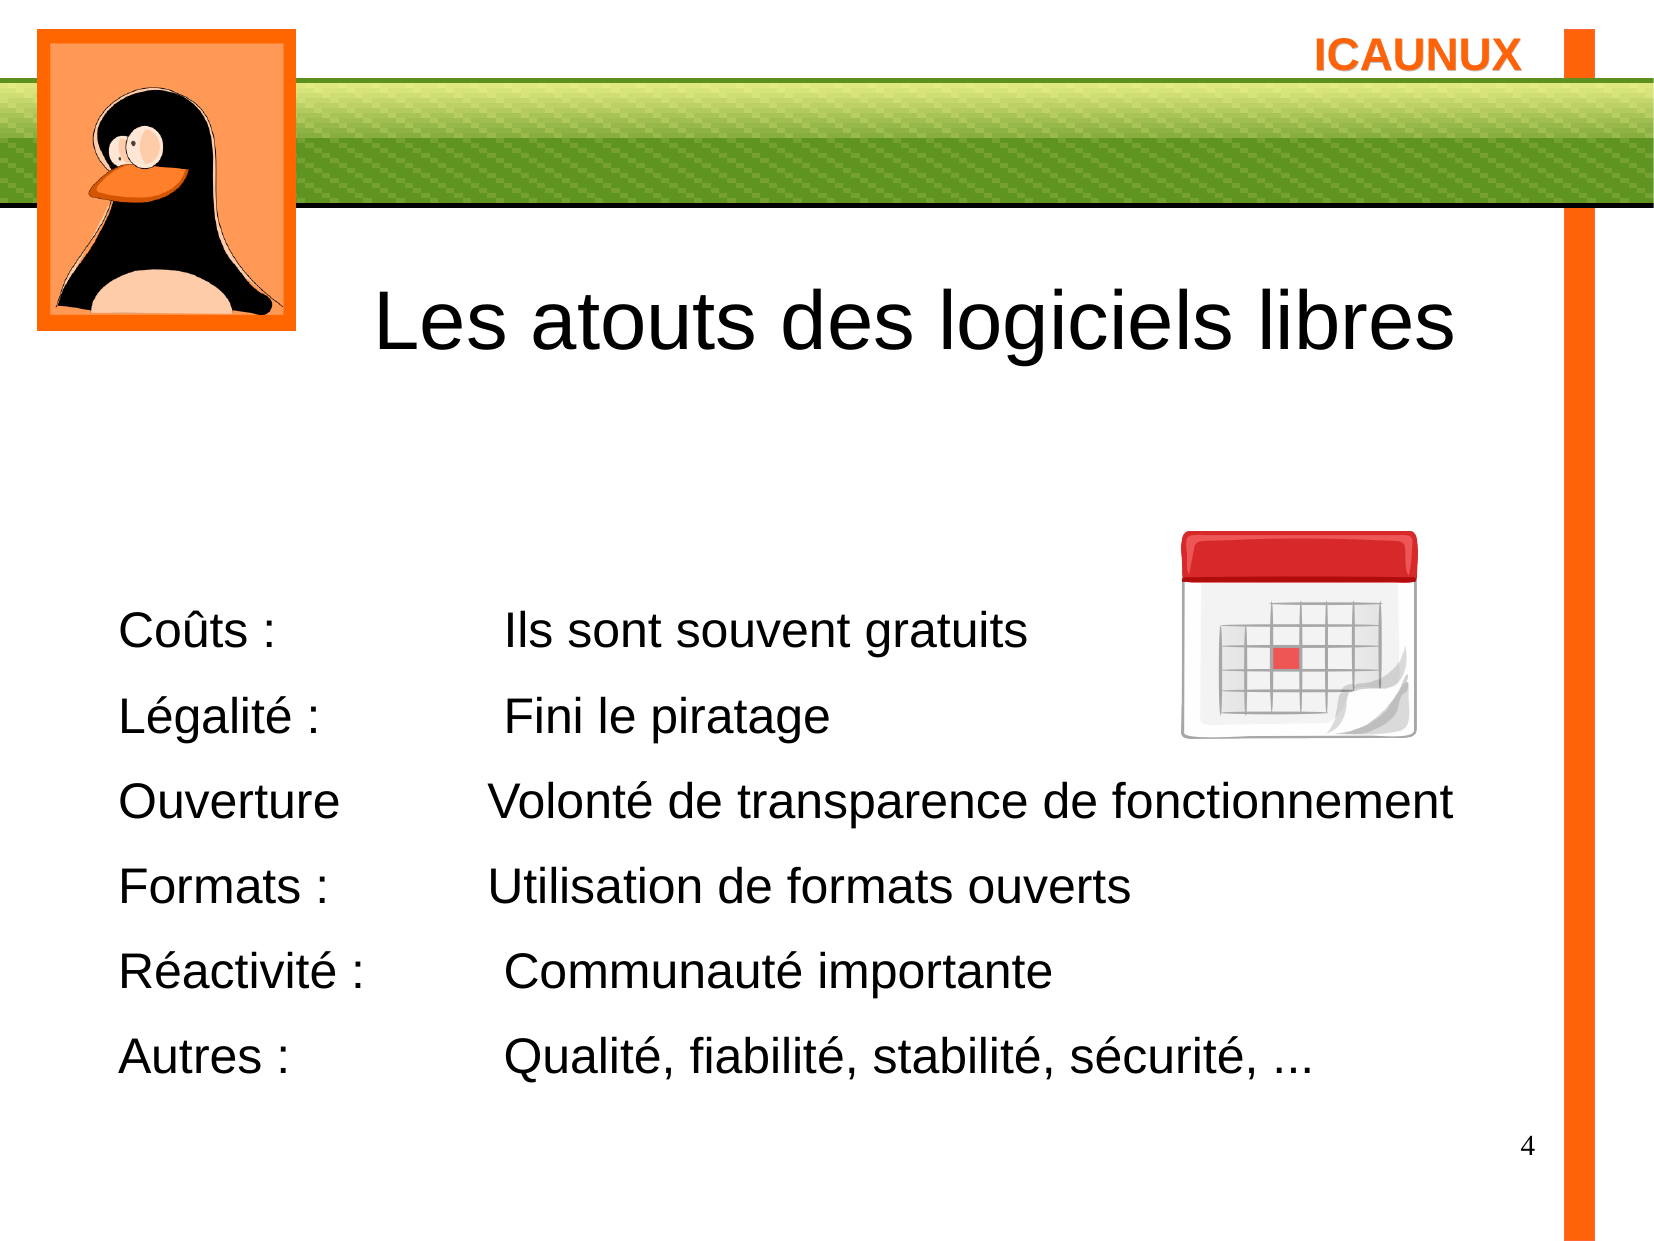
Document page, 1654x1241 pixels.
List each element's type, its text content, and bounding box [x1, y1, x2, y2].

picture [1181, 531, 1418, 739]
list Coûts : Ils sont souvent gratuits Légalité : Fini le piratage Ouverture Volonté de transparence de fonctionnement Formats : Utilisation de formats ouverts Réactivité : Communauté importante Autres : Qualité, fiabilité, stabilité, sécurité, ... [118, 602, 1536, 1123]
title Les atouts des logiciels libres [324, 253, 1506, 387]
picture [0, 29, 1654, 331]
